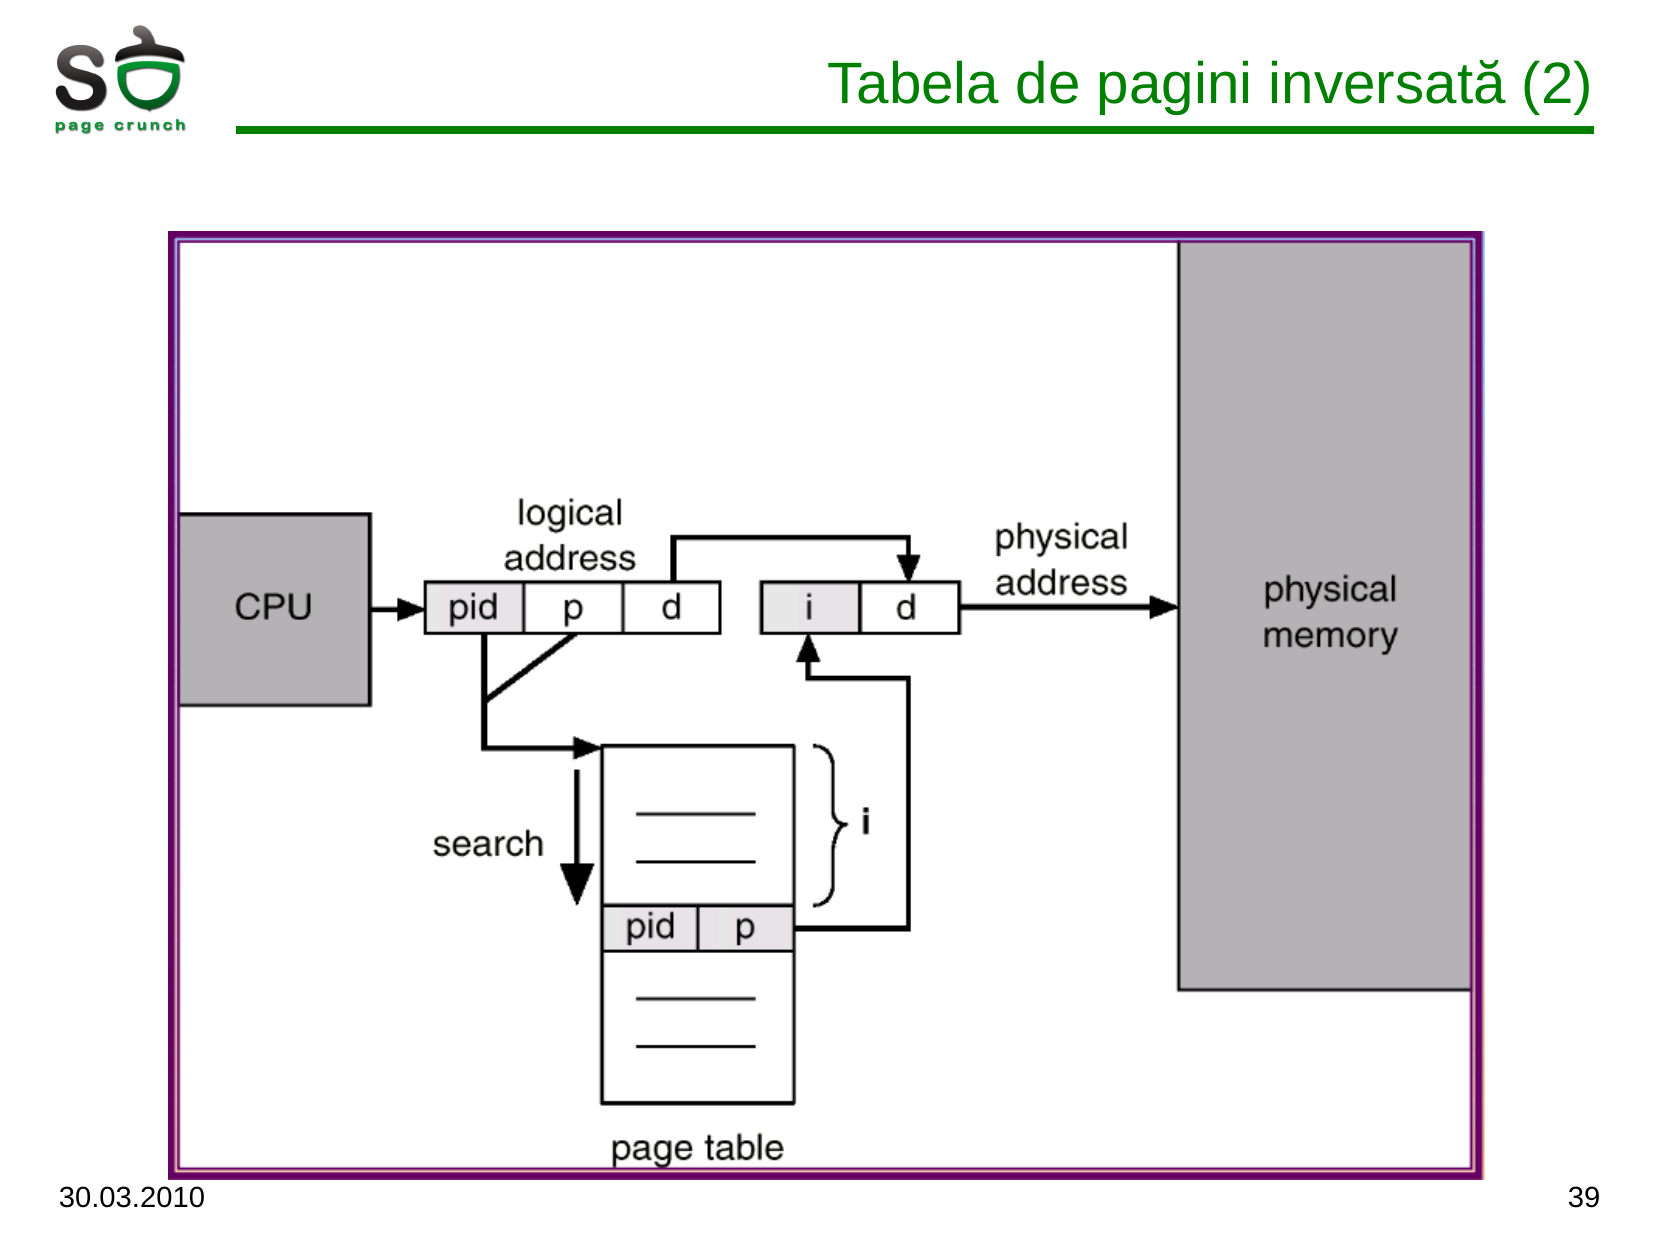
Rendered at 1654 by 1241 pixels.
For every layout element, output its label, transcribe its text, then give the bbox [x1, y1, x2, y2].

picture [53, 23, 188, 136]
title Tabela de pagini inversată (2) [236, 49, 1595, 119]
picture [168, 231, 1485, 1180]
